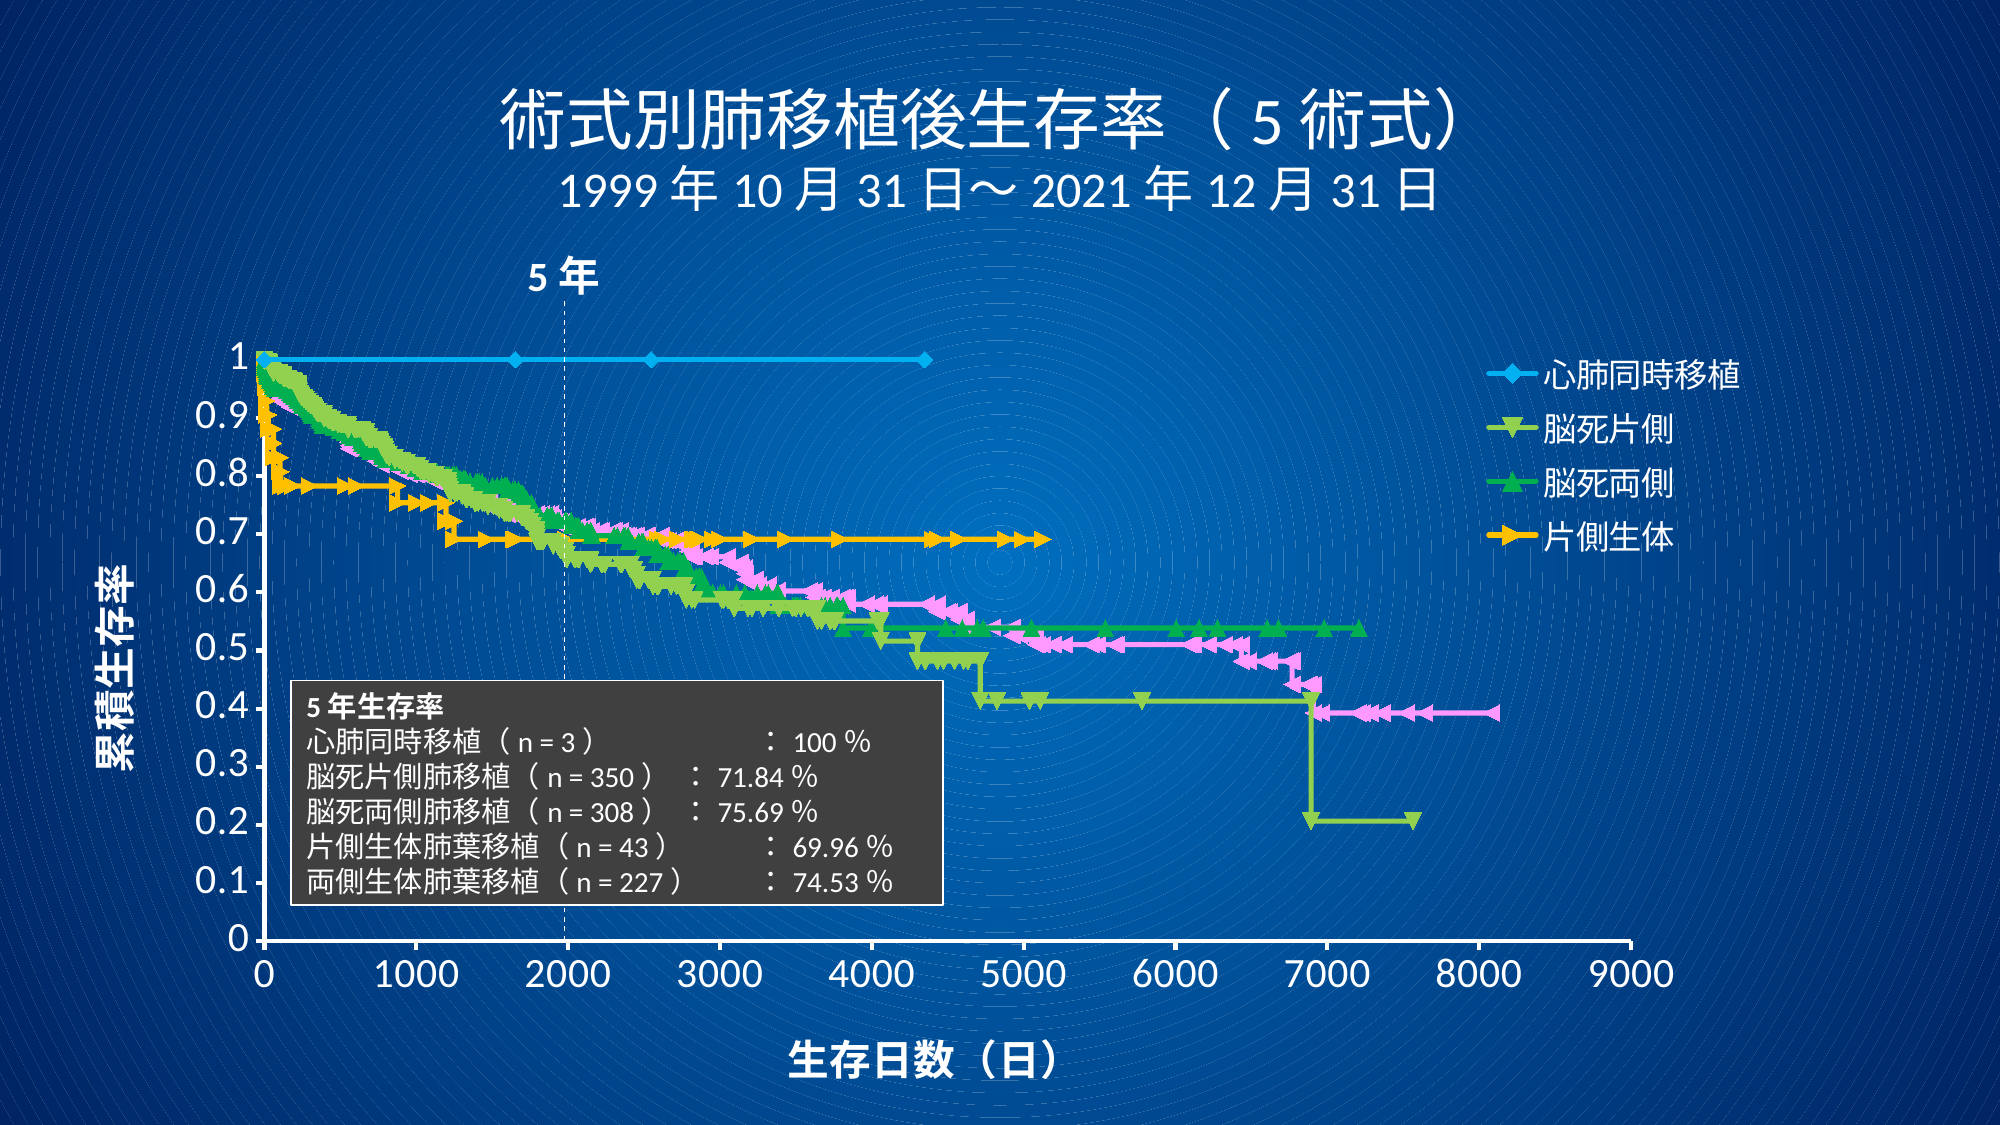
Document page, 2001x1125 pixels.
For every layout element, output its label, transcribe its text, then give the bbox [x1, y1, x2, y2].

chart [43, 322, 2000, 1125]
text_box 術式別肺移植後生存率（5術式） [84, 59, 1916, 149]
text_box 5年 [501, 242, 626, 313]
text_box 1999年10月31日～2021年12月31日 [84, 149, 1916, 221]
text_box 5年生存率 心肺同時移植（n = 3） ：100％ 脳死片側肺移植（n = 350） ：71.84％ 脳死両側肺移植（n = 308） ：75.69％ 片側生体肺葉移植（n = 43） ：69.96％ 両側生体肺葉移植（n = 227） ：74.53％ [291, 680, 943, 906]
